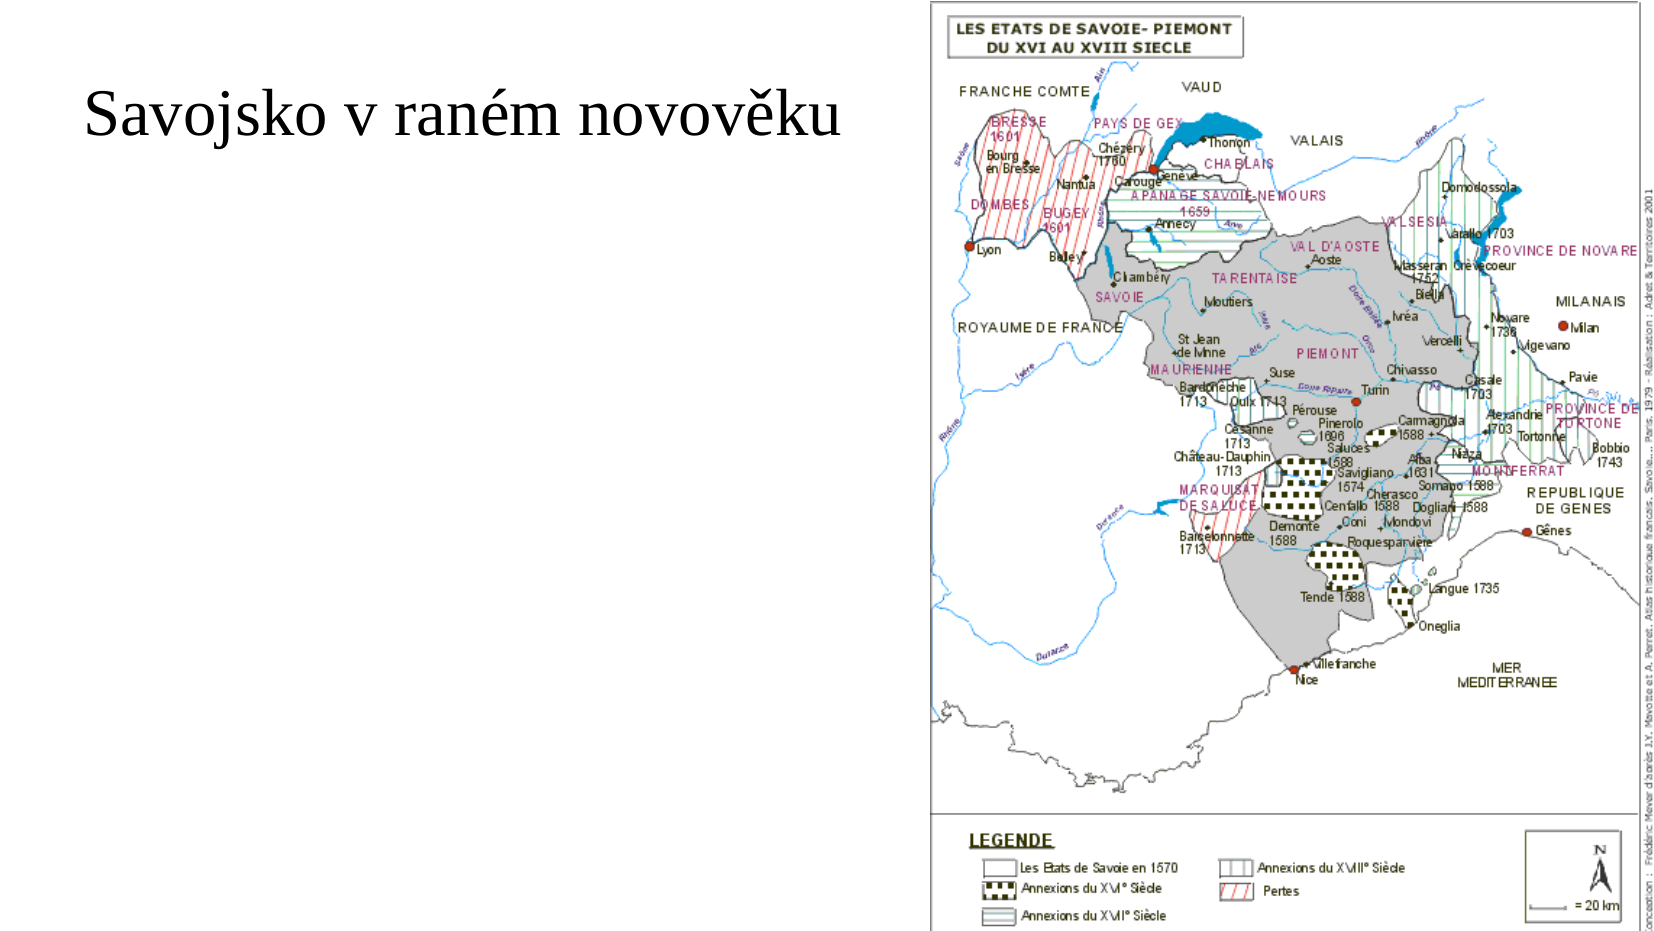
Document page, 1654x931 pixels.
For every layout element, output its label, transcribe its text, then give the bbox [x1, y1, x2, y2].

picture [930, 1, 1654, 931]
title Savojsko v raném novověku [11, 15, 916, 211]
